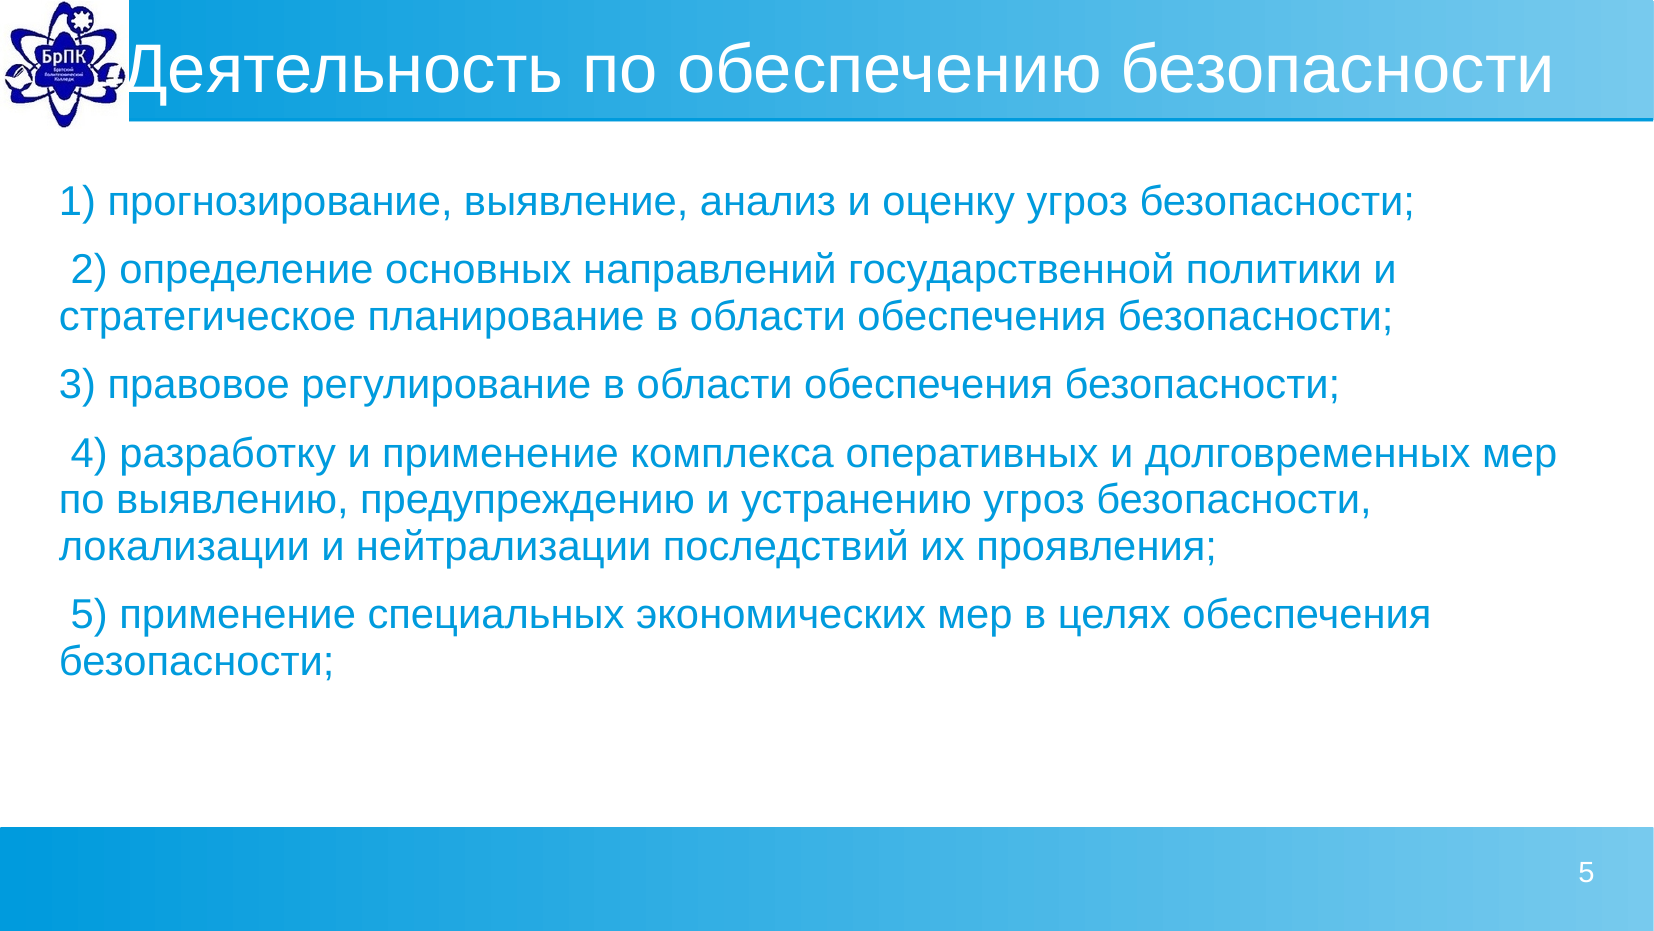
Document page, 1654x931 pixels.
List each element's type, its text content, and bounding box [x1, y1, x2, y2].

title Деятельность по обеспечению безопасности [129, 30, 1617, 108]
picture [0, 0, 129, 129]
list 1) прогнозирование, выявление, анализ и оценку угроз безопасности; 2) определение основных направлений государственной политики и стратегическое планирование в области обеспечения безопасности; 3) правовое регулирование в области обеспечения безопасности; 4) разработку и применение комплекса оперативных и долговременных мер по выявлению, предупреждению и устранению угроз безопасности, локализации и нейтрализации последствий их проявления; 5) применение специальных экономических мер в целях обеспечения безопасности; [59, 177, 1595, 768]
